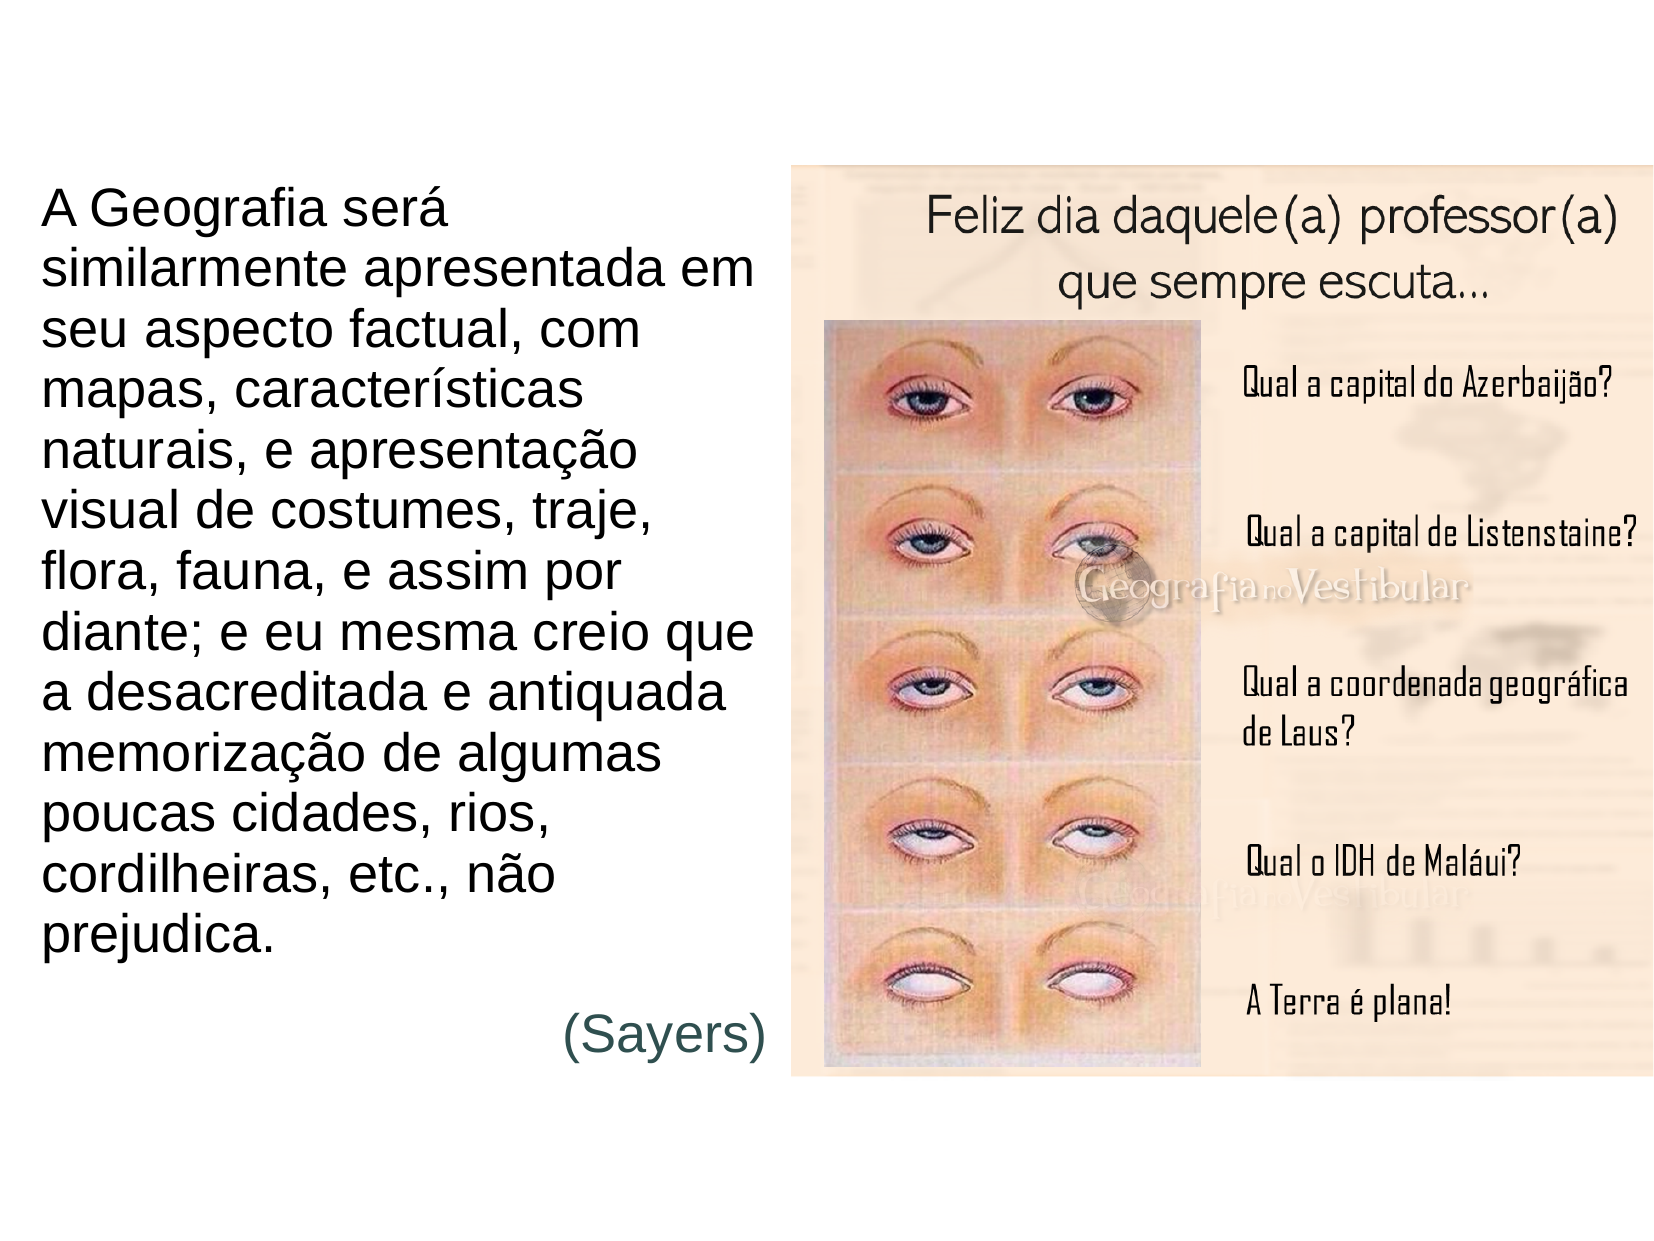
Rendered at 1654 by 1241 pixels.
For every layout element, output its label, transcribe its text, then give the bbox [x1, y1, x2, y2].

list A Geografia será similarmente apresentada em seu aspecto factual, com mapas, características naturais, e apresentação visual de costumes, traje, flora, fauna, e assim por diante; e eu mesma creio que a desacreditada e antiquada memorização de algumas poucas cidades, rios, cordilheiras, etc., não prejudica. (Sayers) [41, 177, 768, 521]
picture [791, 165, 1654, 1081]
